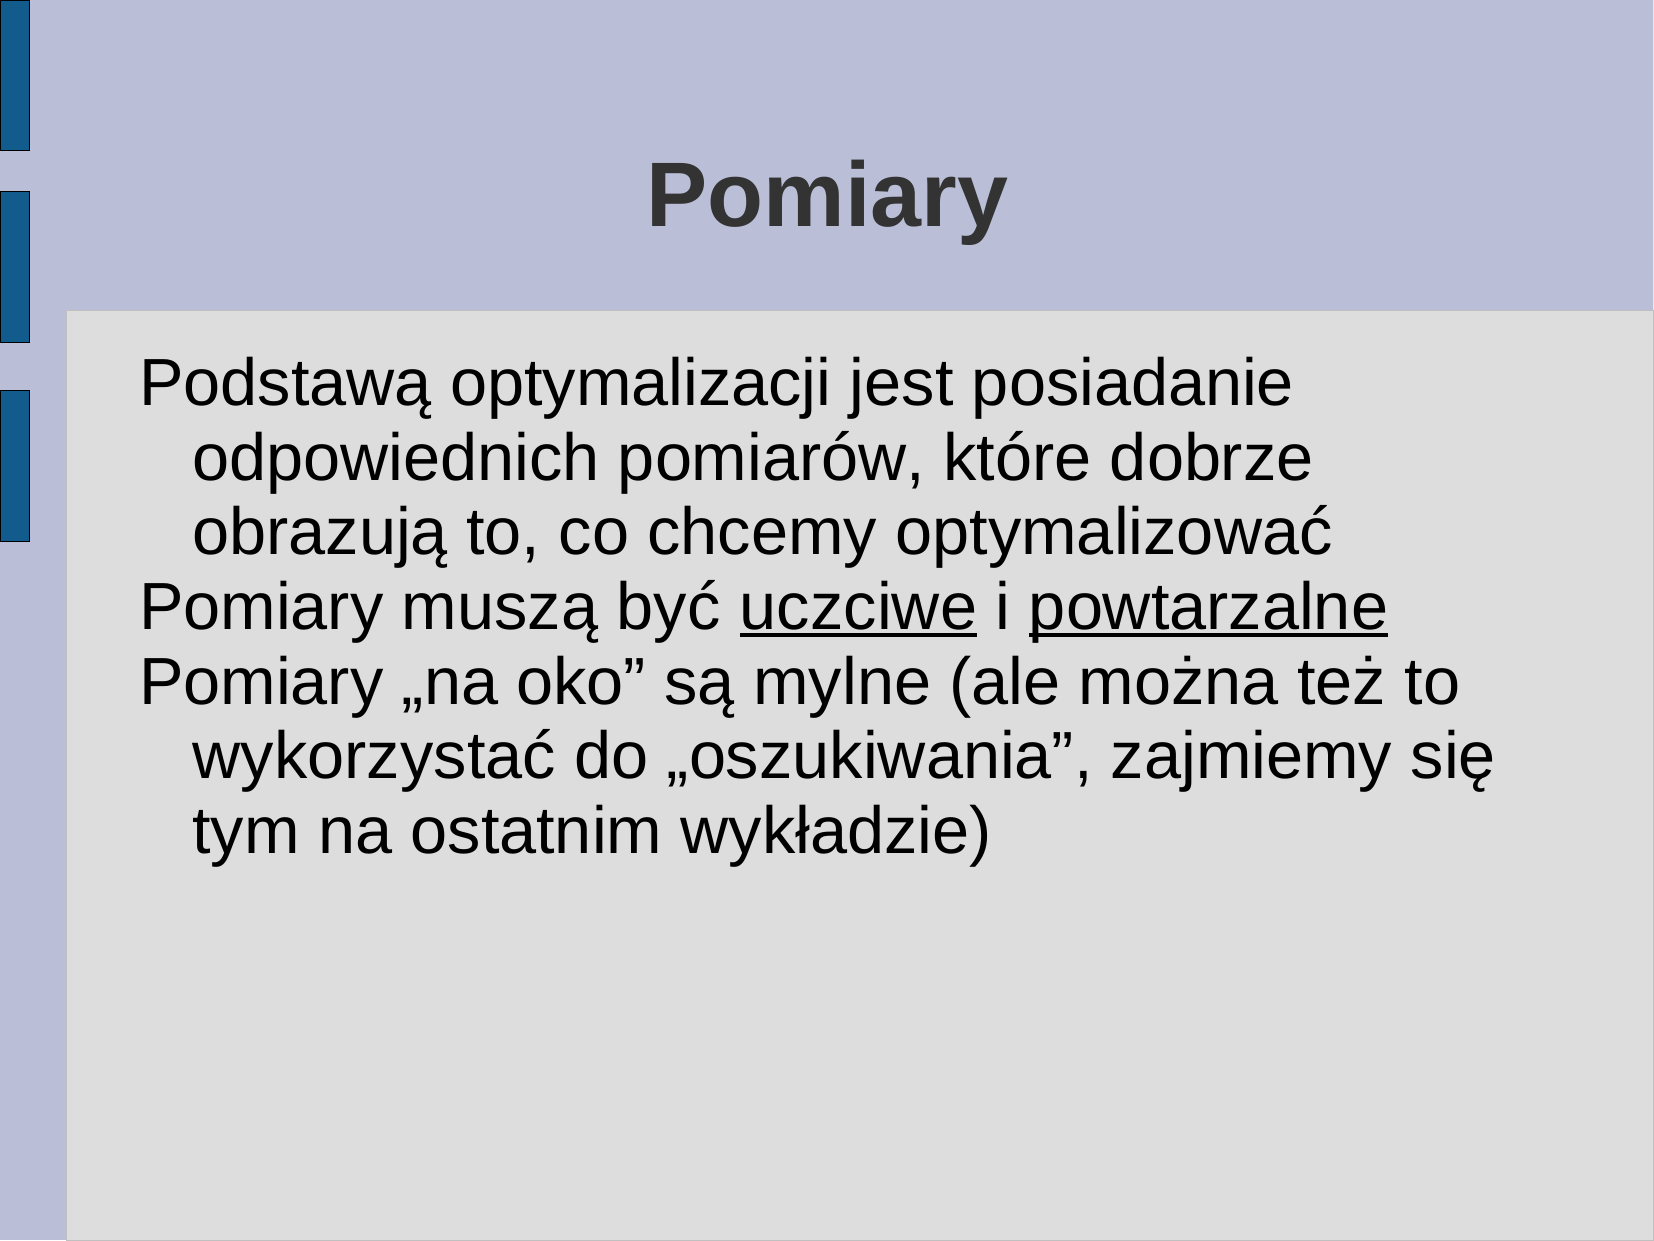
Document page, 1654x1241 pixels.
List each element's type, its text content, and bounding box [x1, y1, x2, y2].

title Pomiary [121, 91, 1534, 299]
list Podstawą optymalizacji jest posiadanie odpowiednich pomiarów, które dobrze obrazują to, co chcemy optymalizować Pomiary muszą być uczciwe i powtarzalne Pomiary „na oko” są mylne (ale można też to wykorzystać do „oszukiwania”, zajmiemy się tym na ostatnim wykładzie) [121, 344, 1534, 1127]
